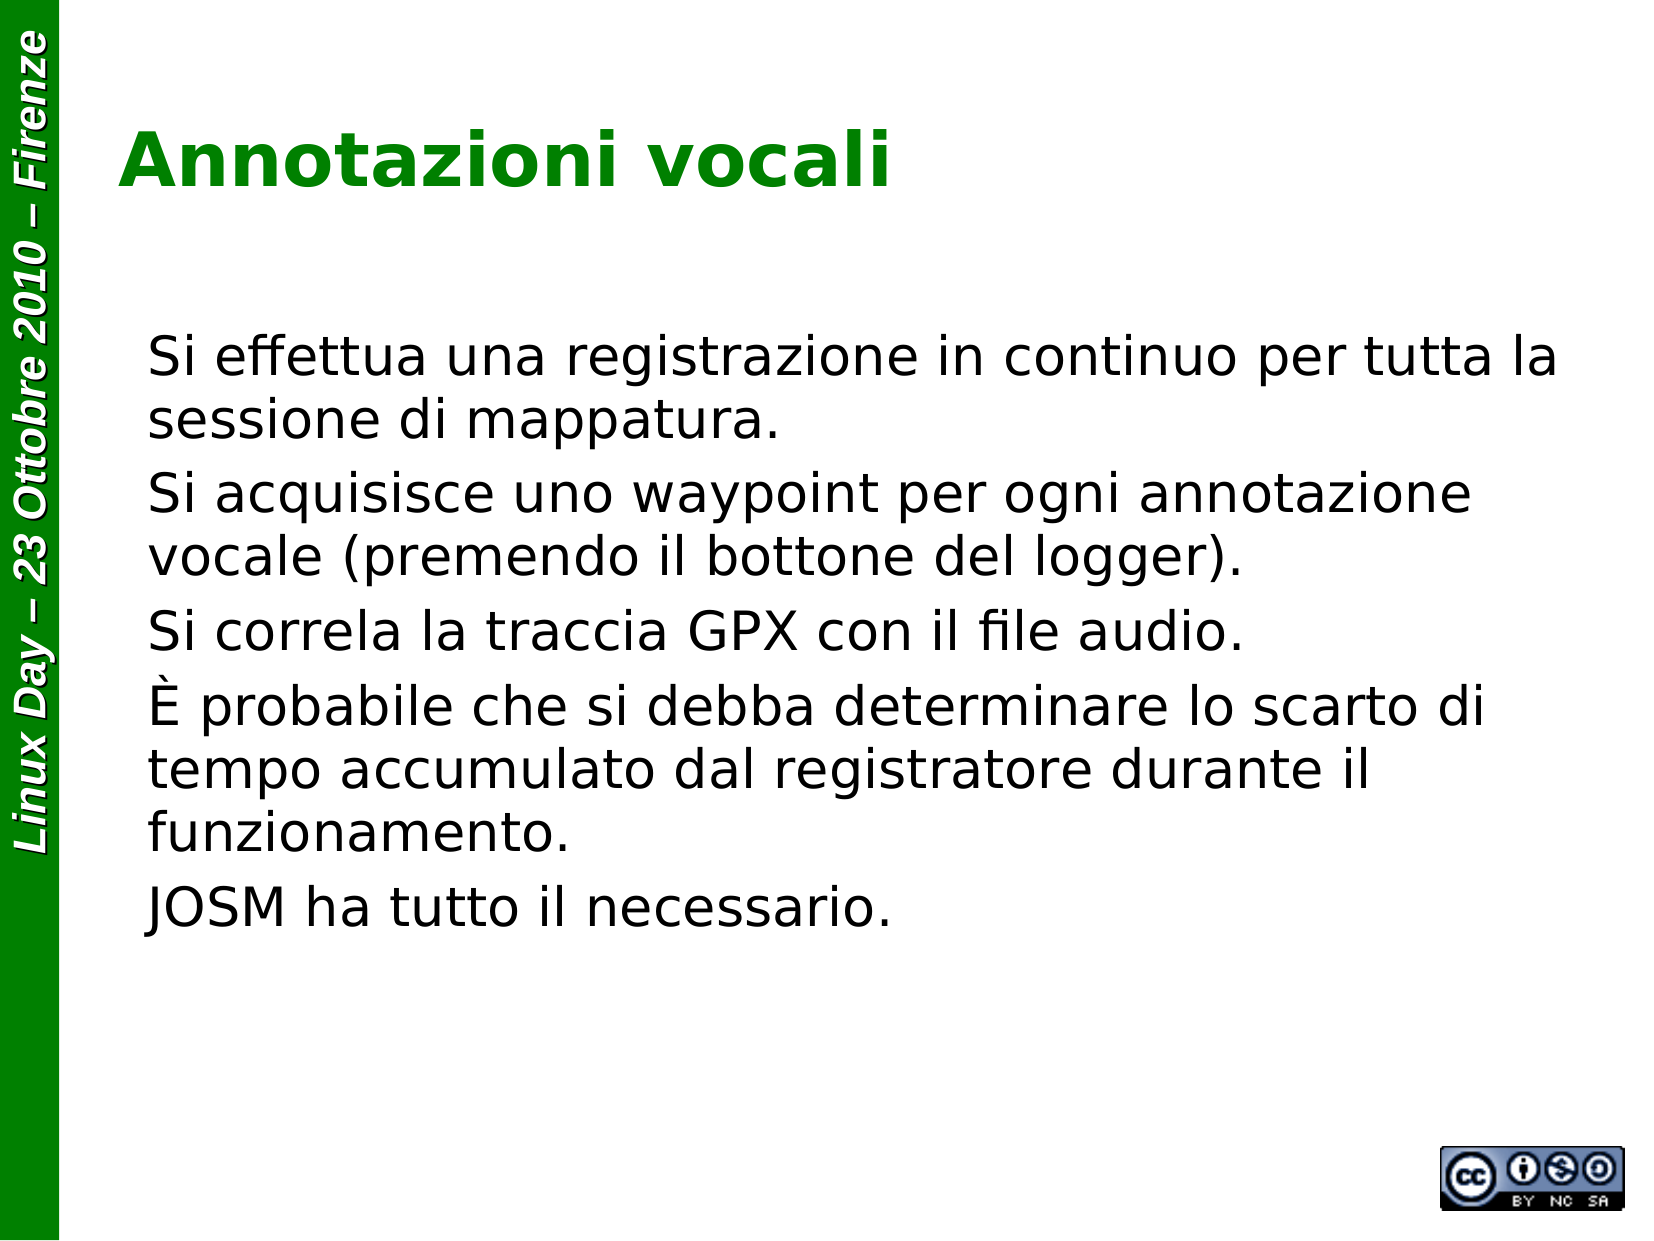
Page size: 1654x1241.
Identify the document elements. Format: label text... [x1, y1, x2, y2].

title Annotazioni vocali [118, 64, 1394, 257]
list Si effettua una registrazione in continuo per tutta la sessione di mappatura. Si acquisisce uno waypoint per ogni annotazione vocale (premendo il bottone del logger). Si correla la traccia GPX con il file audio. È probabile che si debba determinare lo scarto di tempo accumulato dal registratore durante il funzionamento. JOSM ha tutto il necessario. [147, 324, 1607, 1035]
picture [1440, 1146, 1625, 1211]
